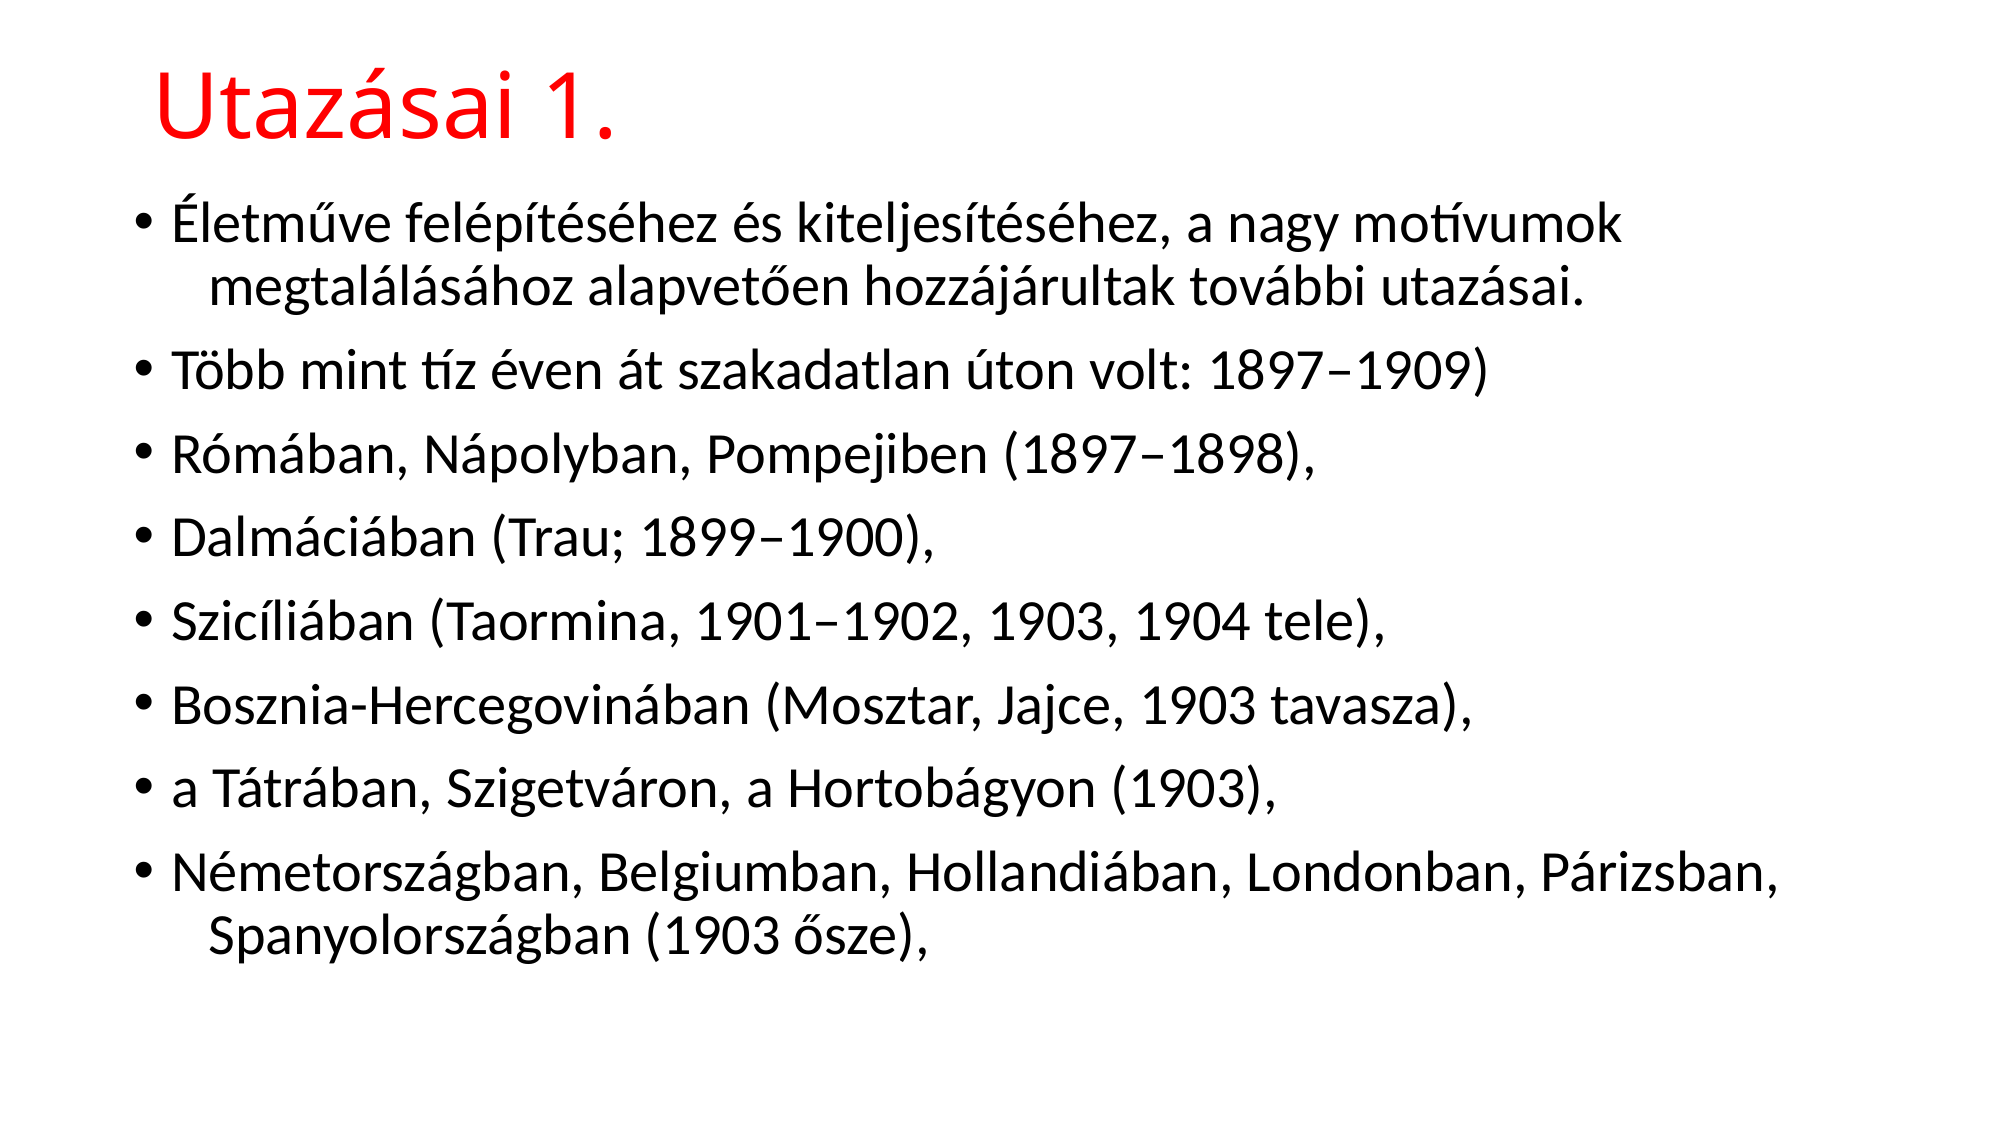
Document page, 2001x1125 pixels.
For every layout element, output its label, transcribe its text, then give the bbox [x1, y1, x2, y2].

title Utazásai 1. [137, 0, 1863, 185]
list Életműve felépítéséhez és kiteljesítéséhez, a nagy motívumok megtalálásához alapvetően hozzájárultak további utazásai. Több mint tíz éven át szakadatlan úton volt: 1897–1909) Rómában, Nápolyban, Pompejiben (1897–1898), Dalmáciában (Trau; 1899–1900), Szicíliában (Taormina, 1901–1902, 1903, 1904 tele), Bosznia-Hercegovinában (Mosztar, Jajce, 1903 tavasza), a Tátrában, Szigetváron, a Hortobágyon (1903), Németországban, Belgiumban, Hollandiában, Londonban, Párizsban, Spanyolországban (1903 ősze), [118, 185, 1863, 1031]
